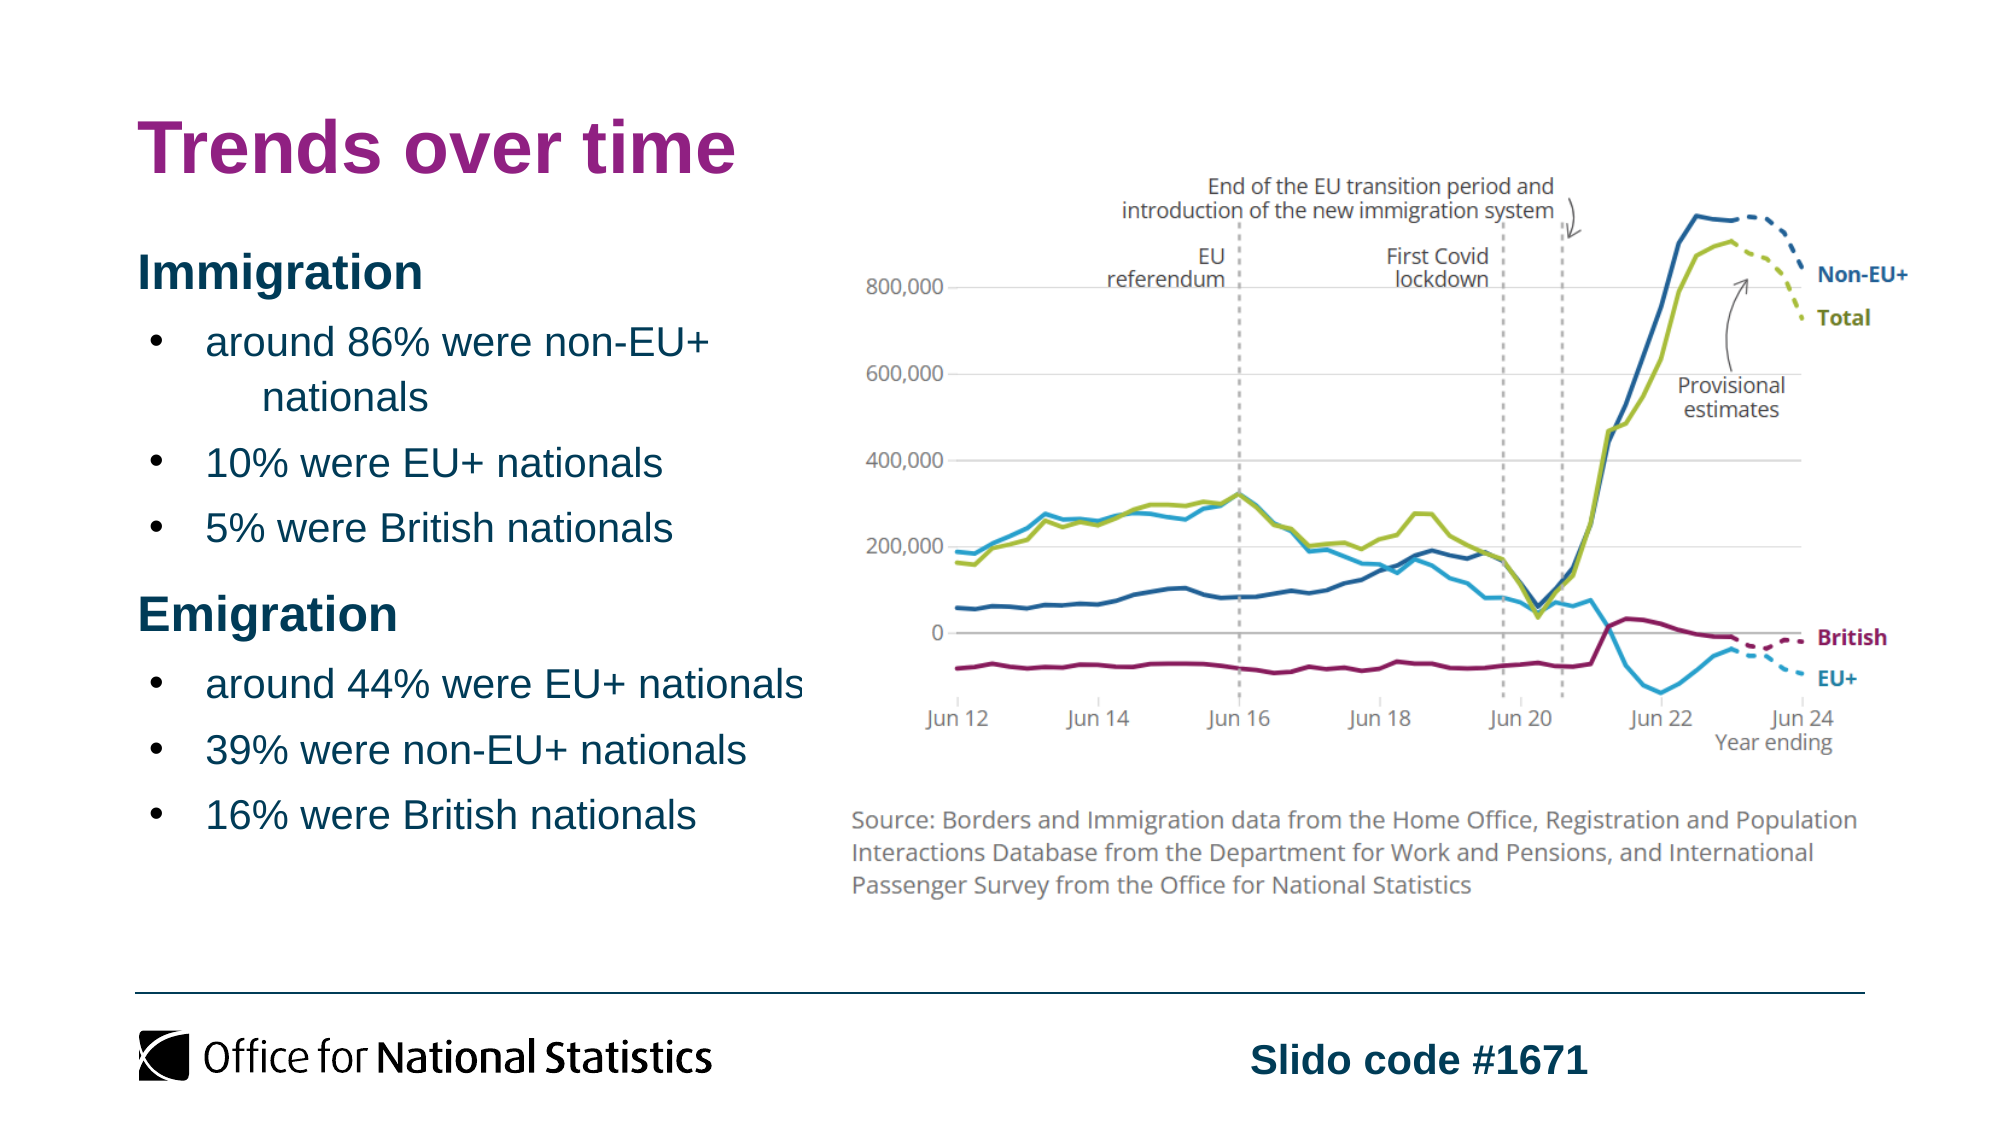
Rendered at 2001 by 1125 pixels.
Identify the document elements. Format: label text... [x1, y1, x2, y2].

text_box Slido code #1671 [1235, 1025, 1866, 1086]
title Trends over time [137, 105, 1863, 192]
list Immigration around 86% were non-EU+ nationals 10% were EU+ nationals 5% were British nationals Emigration around 44% were EU+ nationals 39% were non-EU+ nationals 16% were British nationals [137, 233, 802, 851]
picture [802, 164, 1933, 914]
